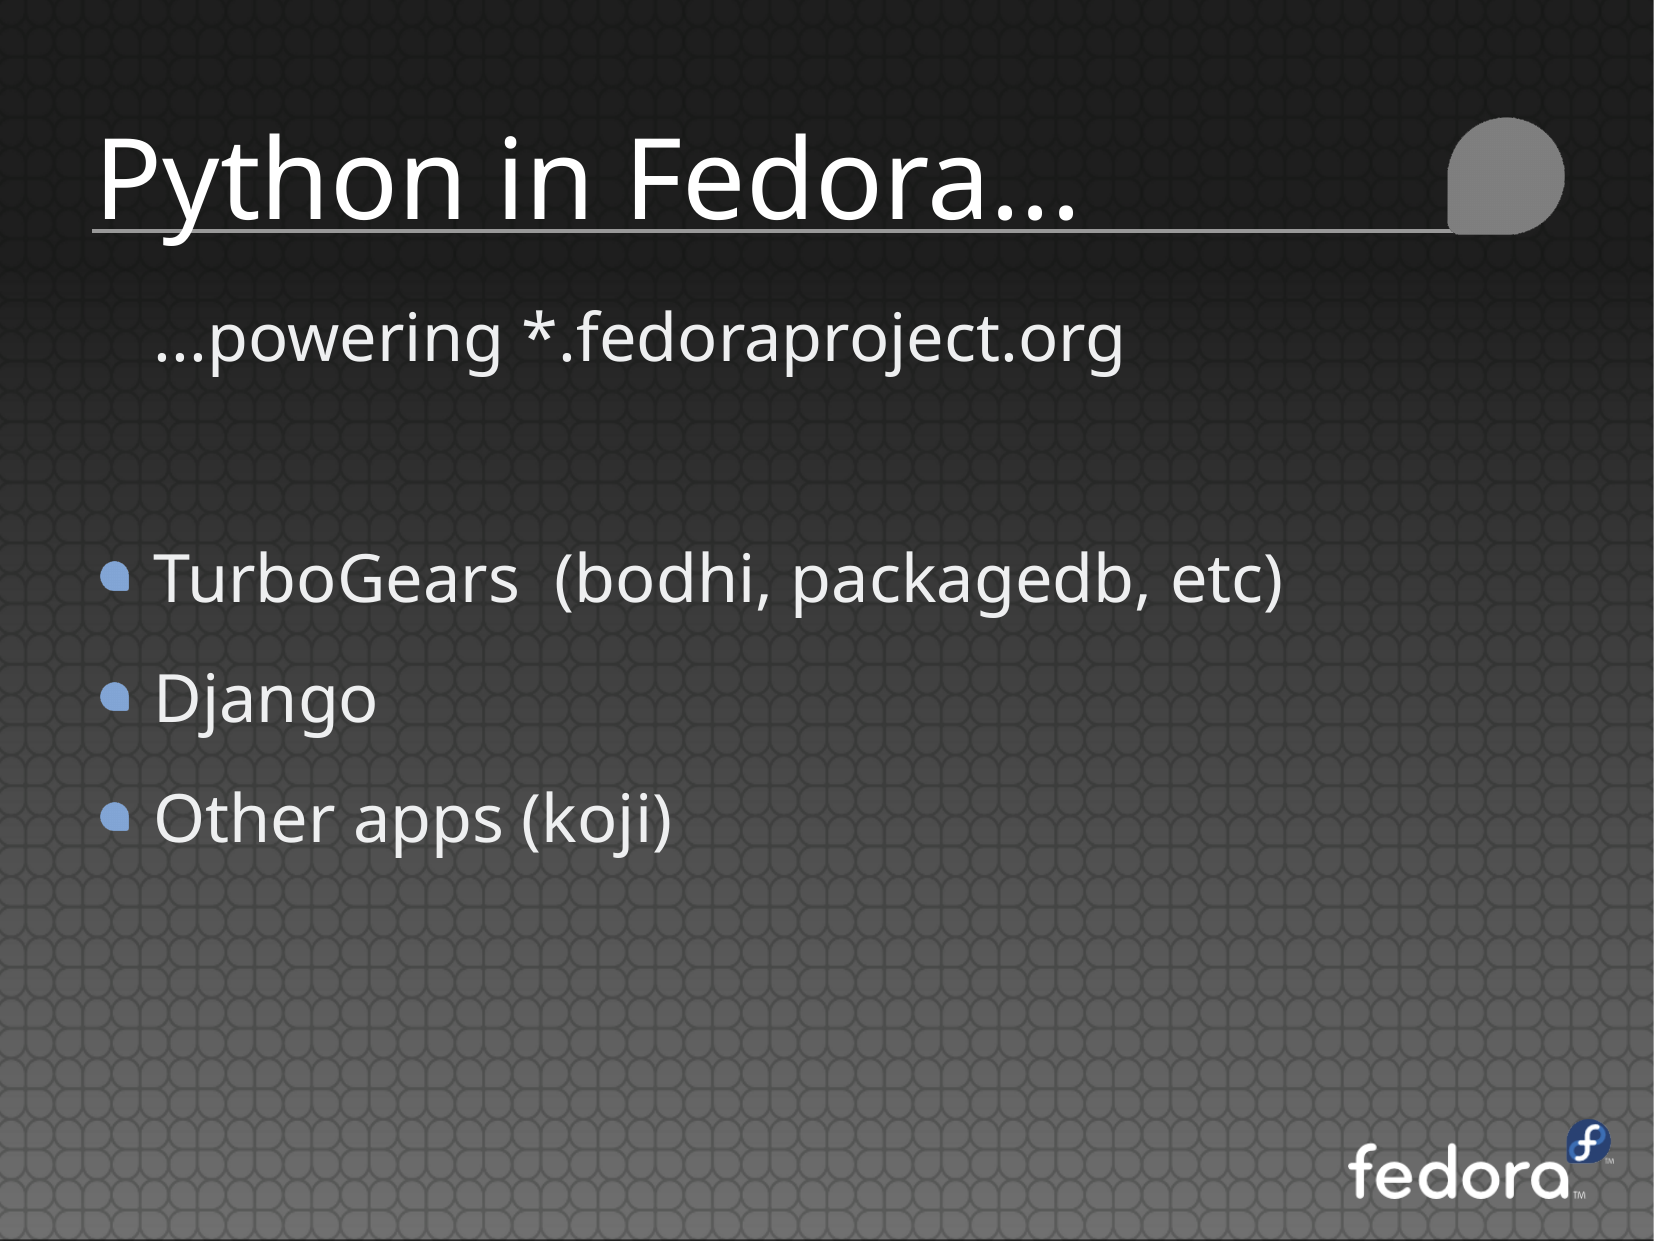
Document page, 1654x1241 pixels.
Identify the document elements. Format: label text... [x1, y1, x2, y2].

picture [0, 0, 1654, 1241]
list ...powering *.fedoraproject.org TurboGears (bodhi, packagedb, etc) Django Other apps (koji) [82, 290, 1571, 1094]
title Python in Fedora... [94, 100, 1426, 251]
